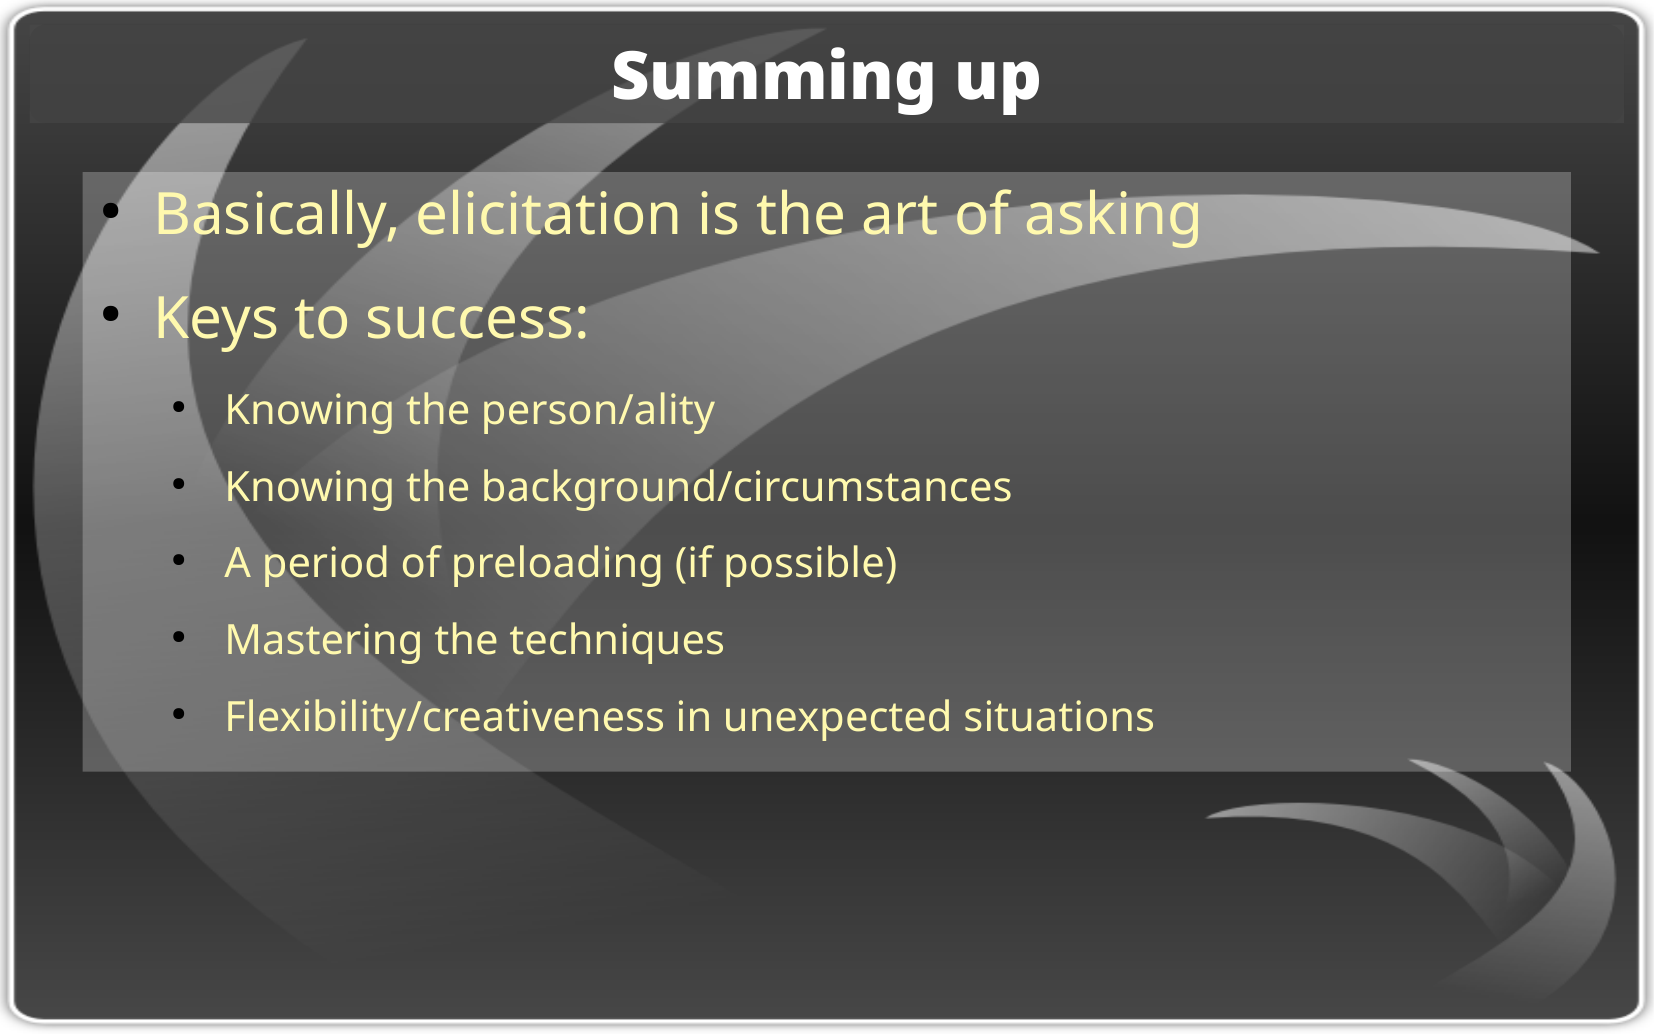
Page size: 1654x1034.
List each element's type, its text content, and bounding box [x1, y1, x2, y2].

list Basically, elicitation is the art of asking Keys to success: Knowing the person/ality Knowing the background/circumstances A period of preloading (if possible) Mastering the techniques Flexibility/creativeness in unexpected situations [82, 172, 1571, 772]
title Summing up [29, 24, 1625, 124]
picture [0, 0, 1654, 1034]
